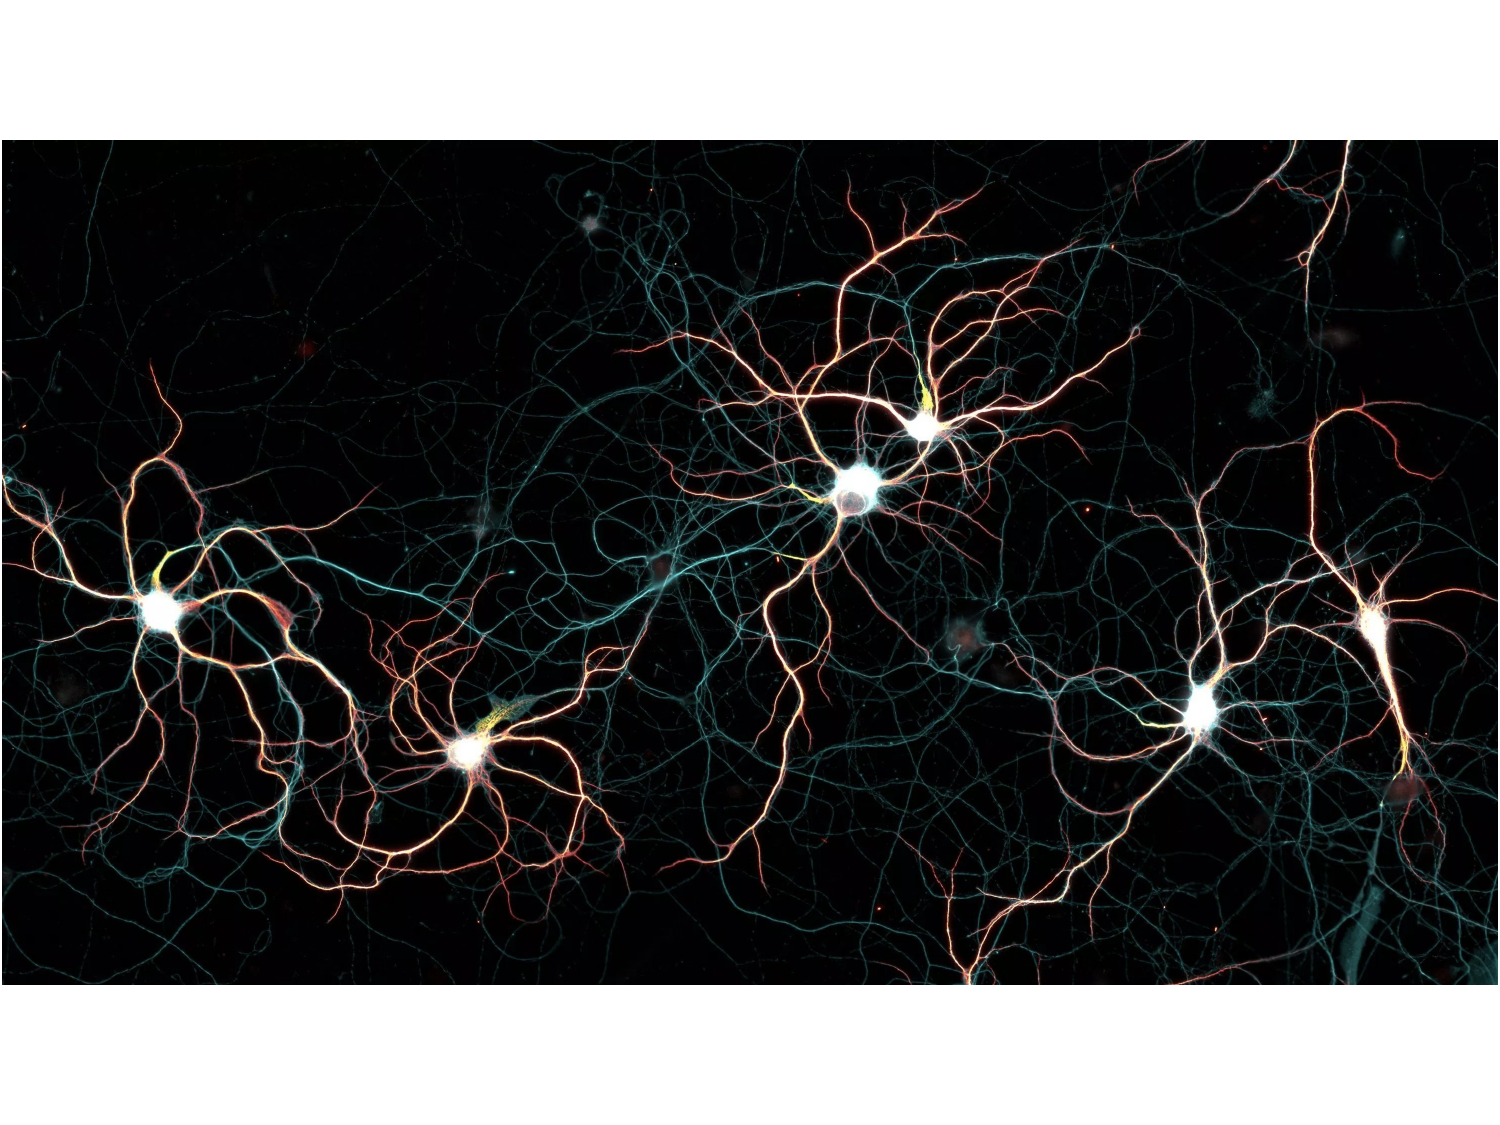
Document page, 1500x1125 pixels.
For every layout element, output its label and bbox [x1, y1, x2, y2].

picture [2, 140, 1498, 985]
